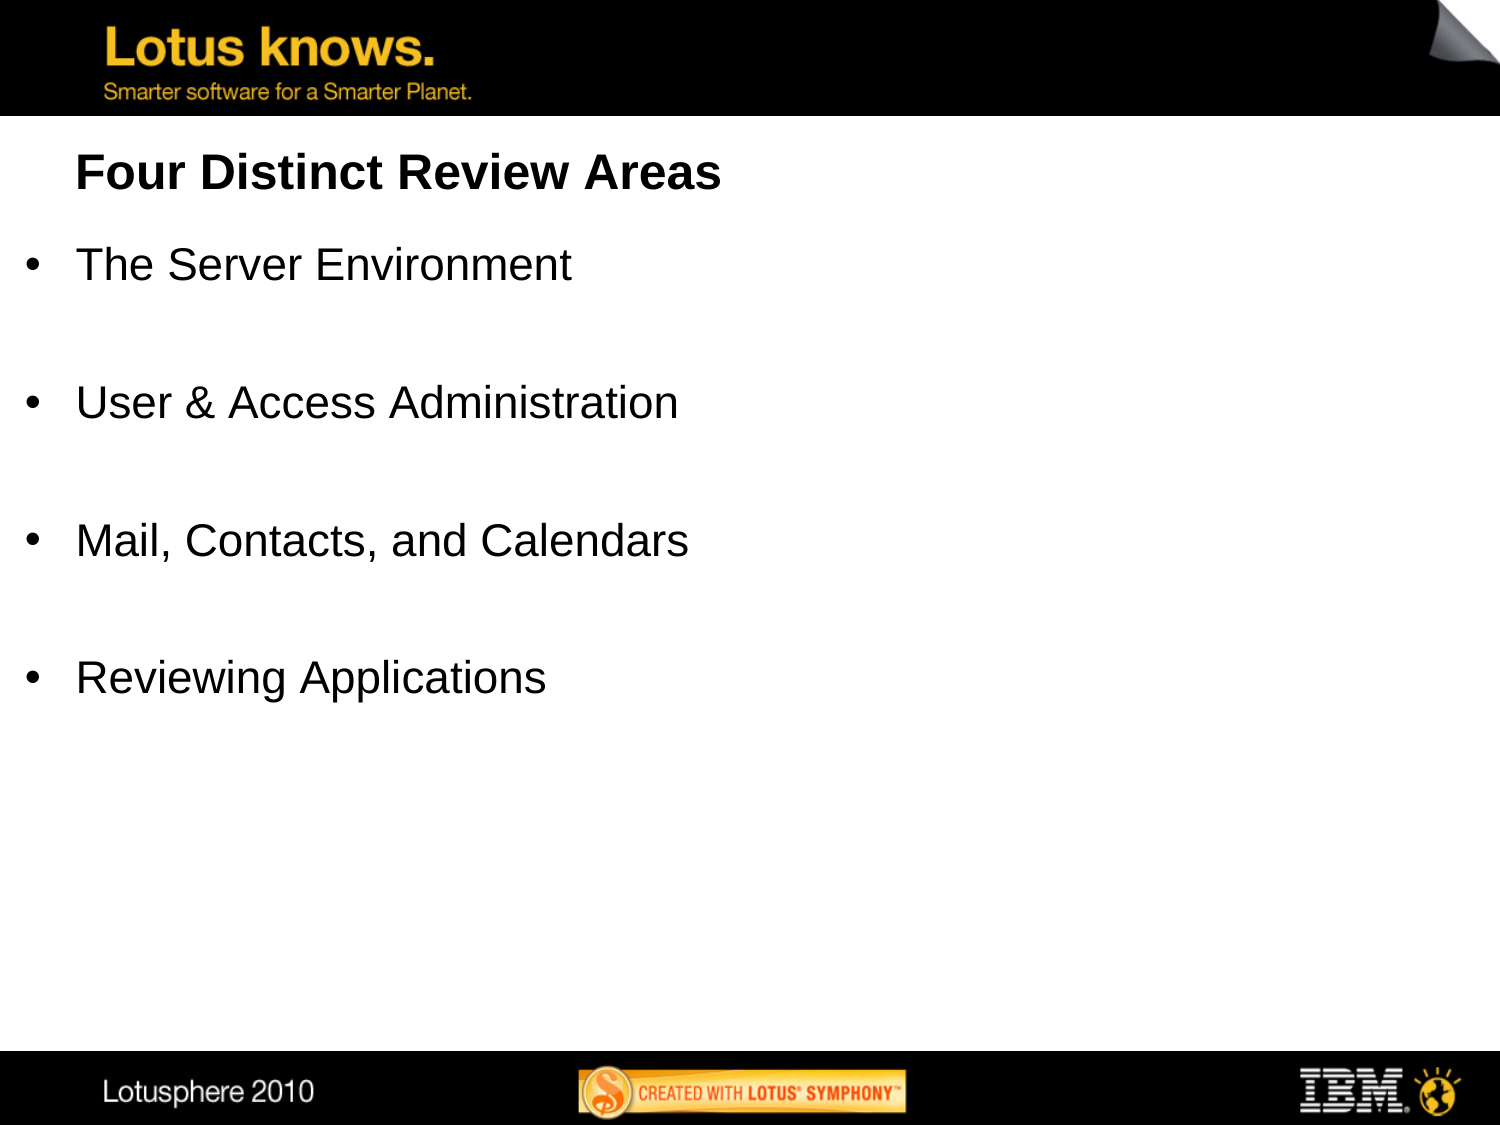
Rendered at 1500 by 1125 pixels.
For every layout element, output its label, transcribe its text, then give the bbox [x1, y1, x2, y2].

picture [0, 1053, 1500, 1125]
title Four Distinct Review Areas [74, 137, 1475, 200]
list The Server Environment User & Access Administration Mail, Contacts, and Calendars Reviewing Applications [24, 237, 1476, 1026]
picture [0, 0, 1500, 114]
